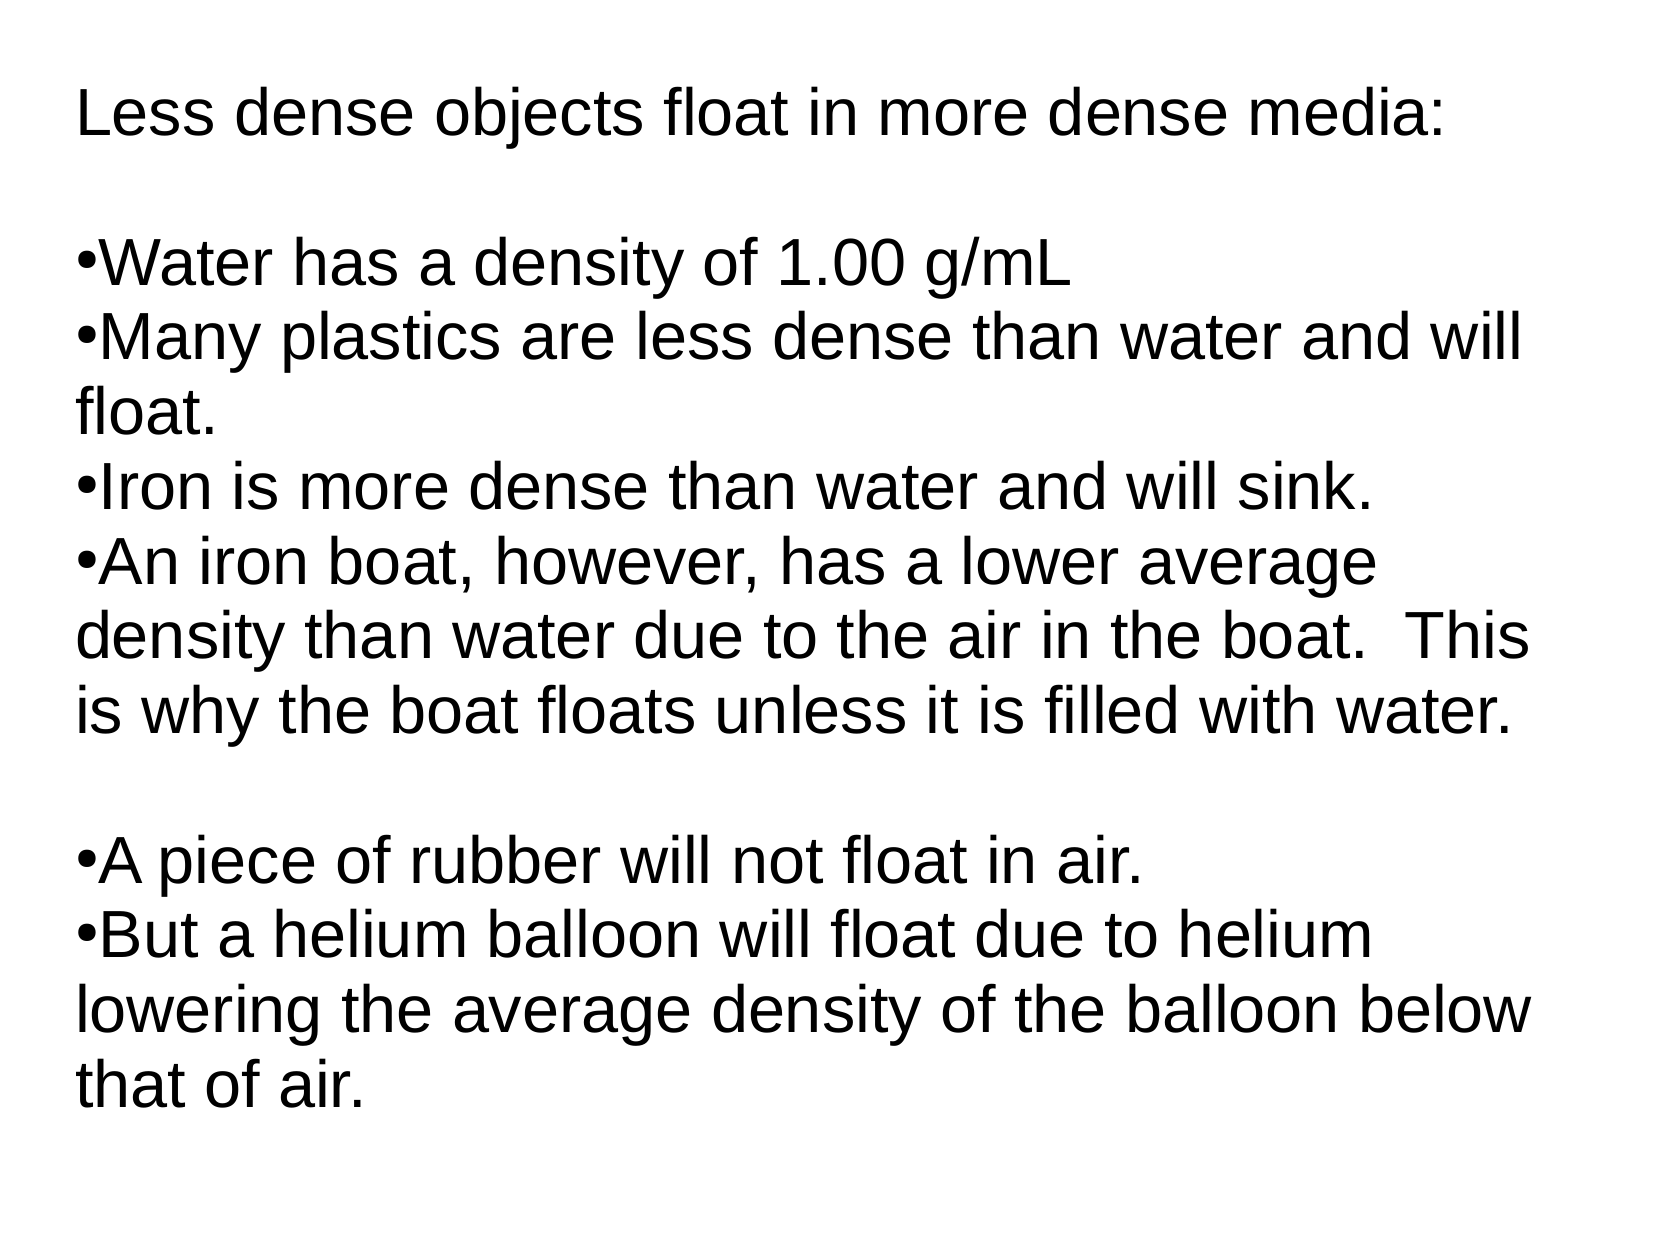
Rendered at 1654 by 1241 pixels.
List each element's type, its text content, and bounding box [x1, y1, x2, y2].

subtitle Less dense objects float in more dense media: Water has a density of 1.00 g/mL Many plastics are less dense than water and will float. Iron is more dense than water and will sink. An iron boat, however, has a lower average density than water due to the air in the boat. This is why the boat floats unless it is filled with water. A piece of rubber will not float in air. But a helium balloon will float due to helium lowering the average density of the balloon below that of air. [75, 75, 1564, 1122]
